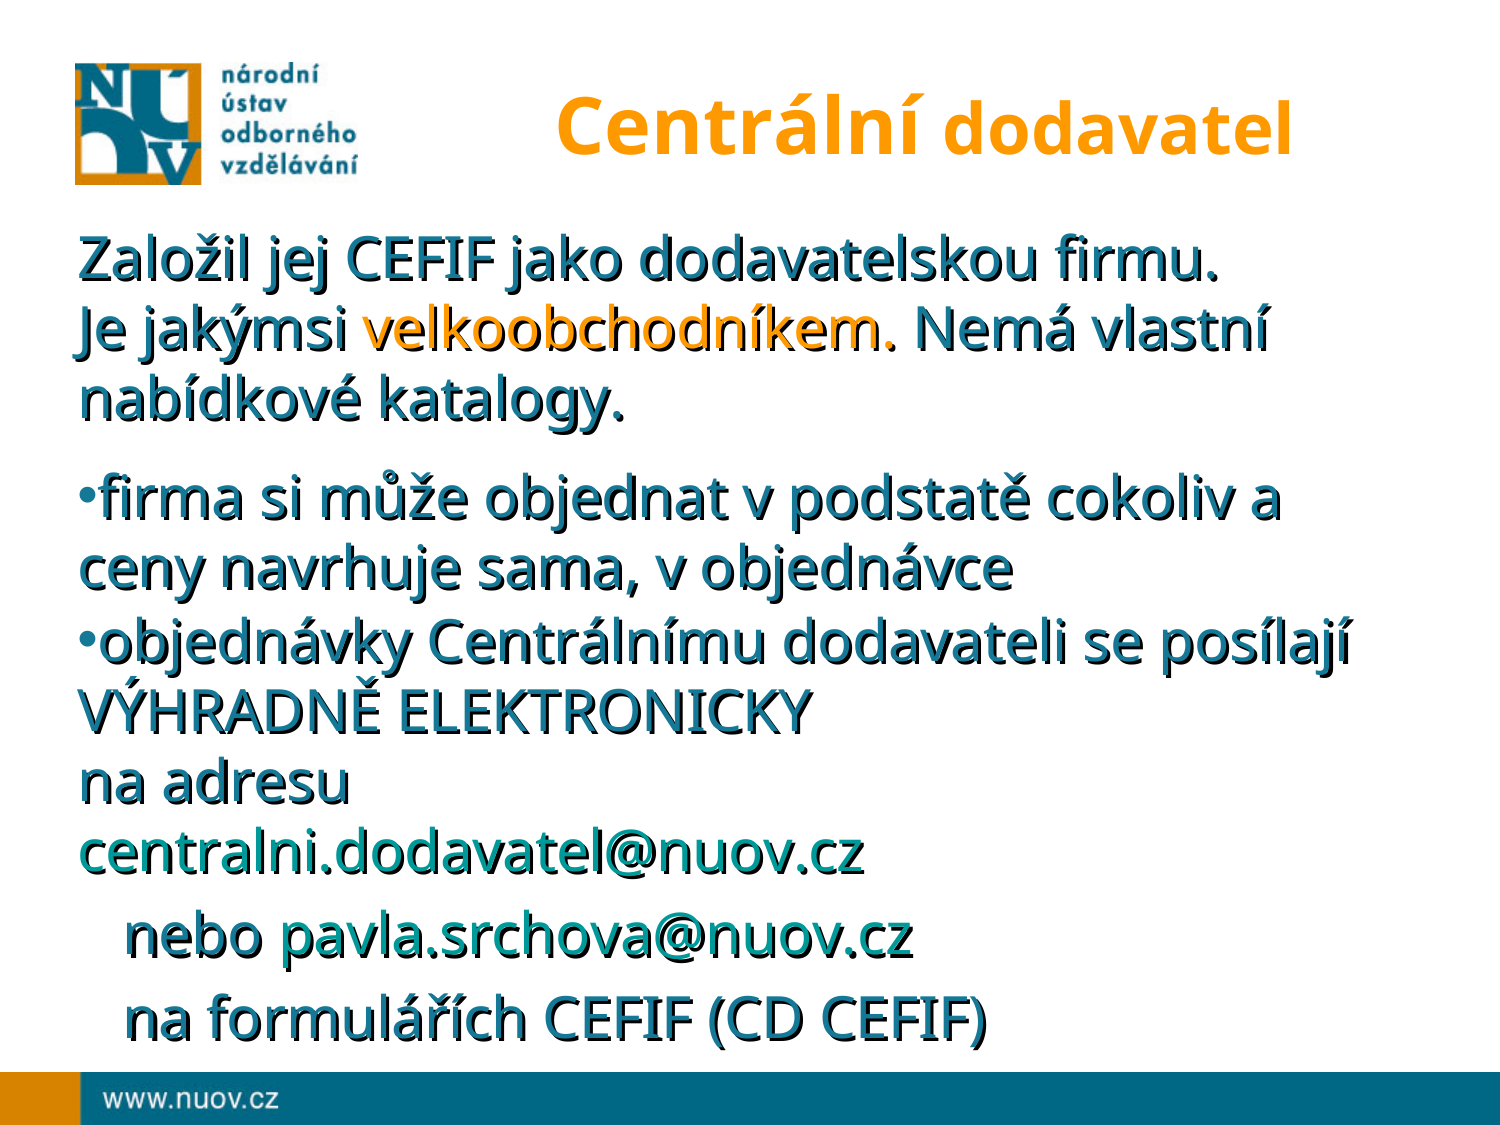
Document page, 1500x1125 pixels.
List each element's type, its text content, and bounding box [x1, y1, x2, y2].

text_box [0, 1072, 1500, 1125]
title Centrální dodavatel [374, 45, 1475, 201]
text_box [75, 62, 358, 185]
text_box Založil jej CEFIF jako dodavatelskou firmu. Je jakýmsi velkoobchodníkem. Nemá vlastní nabídkové katalogy. firma si může objednat v podstatě cokoliv a ceny navrhuje sama, v objednávce objednávky Centrálnímu dodavateli se posílají VÝHRADNĚ ELEKTRONICKY na adresu centralni.dodavatel@nuov.cz nebo pavla.srchova@nuov.cz na formulářích CEFIF (CD CEFIF) [62, 212, 1413, 1058]
